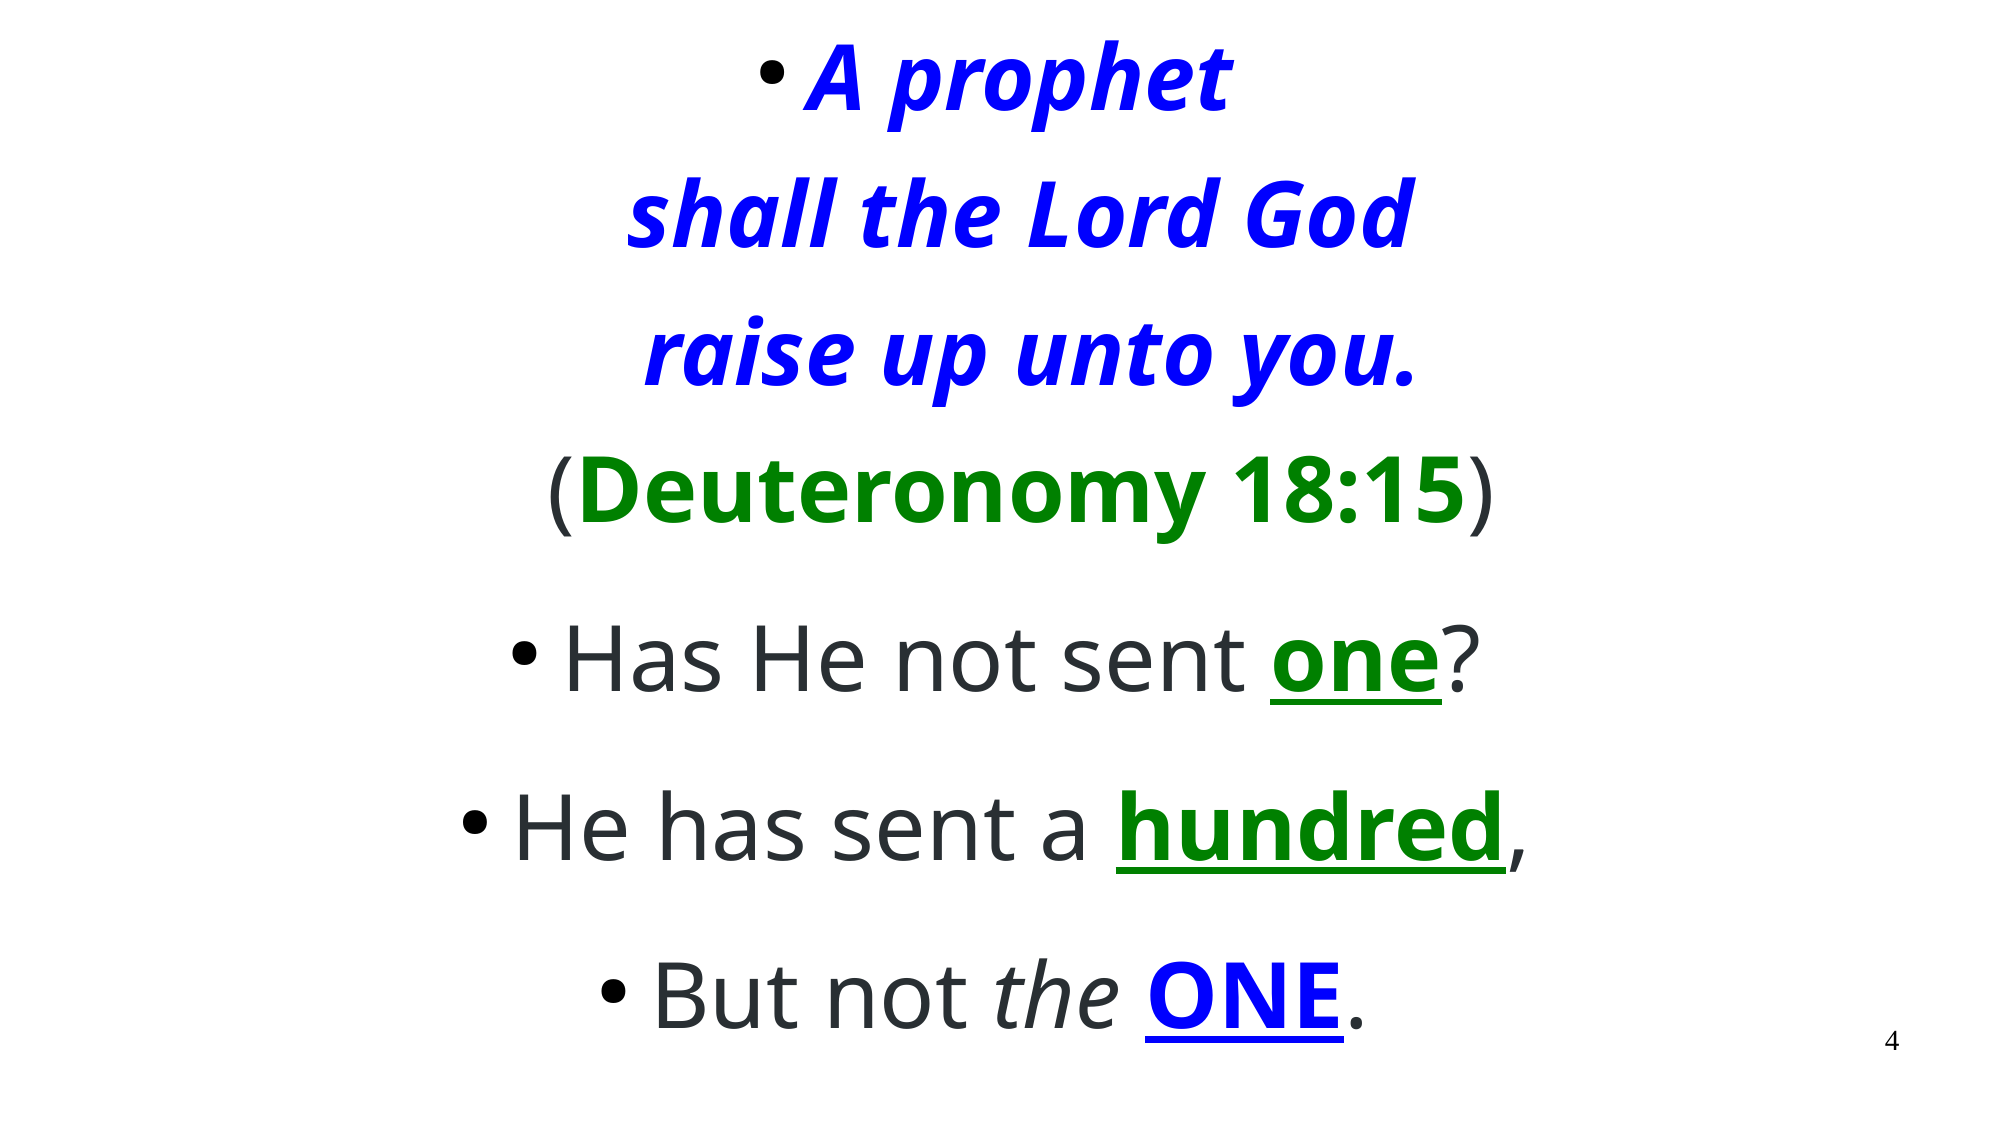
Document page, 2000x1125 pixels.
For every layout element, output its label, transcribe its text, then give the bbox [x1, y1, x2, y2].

list A prophet shall the Lord God raise up unto you. (Deuteronomy 18:15) Has He not sent one? He has sent a hundred, But not the ONE. [0, 0, 1996, 1123]
